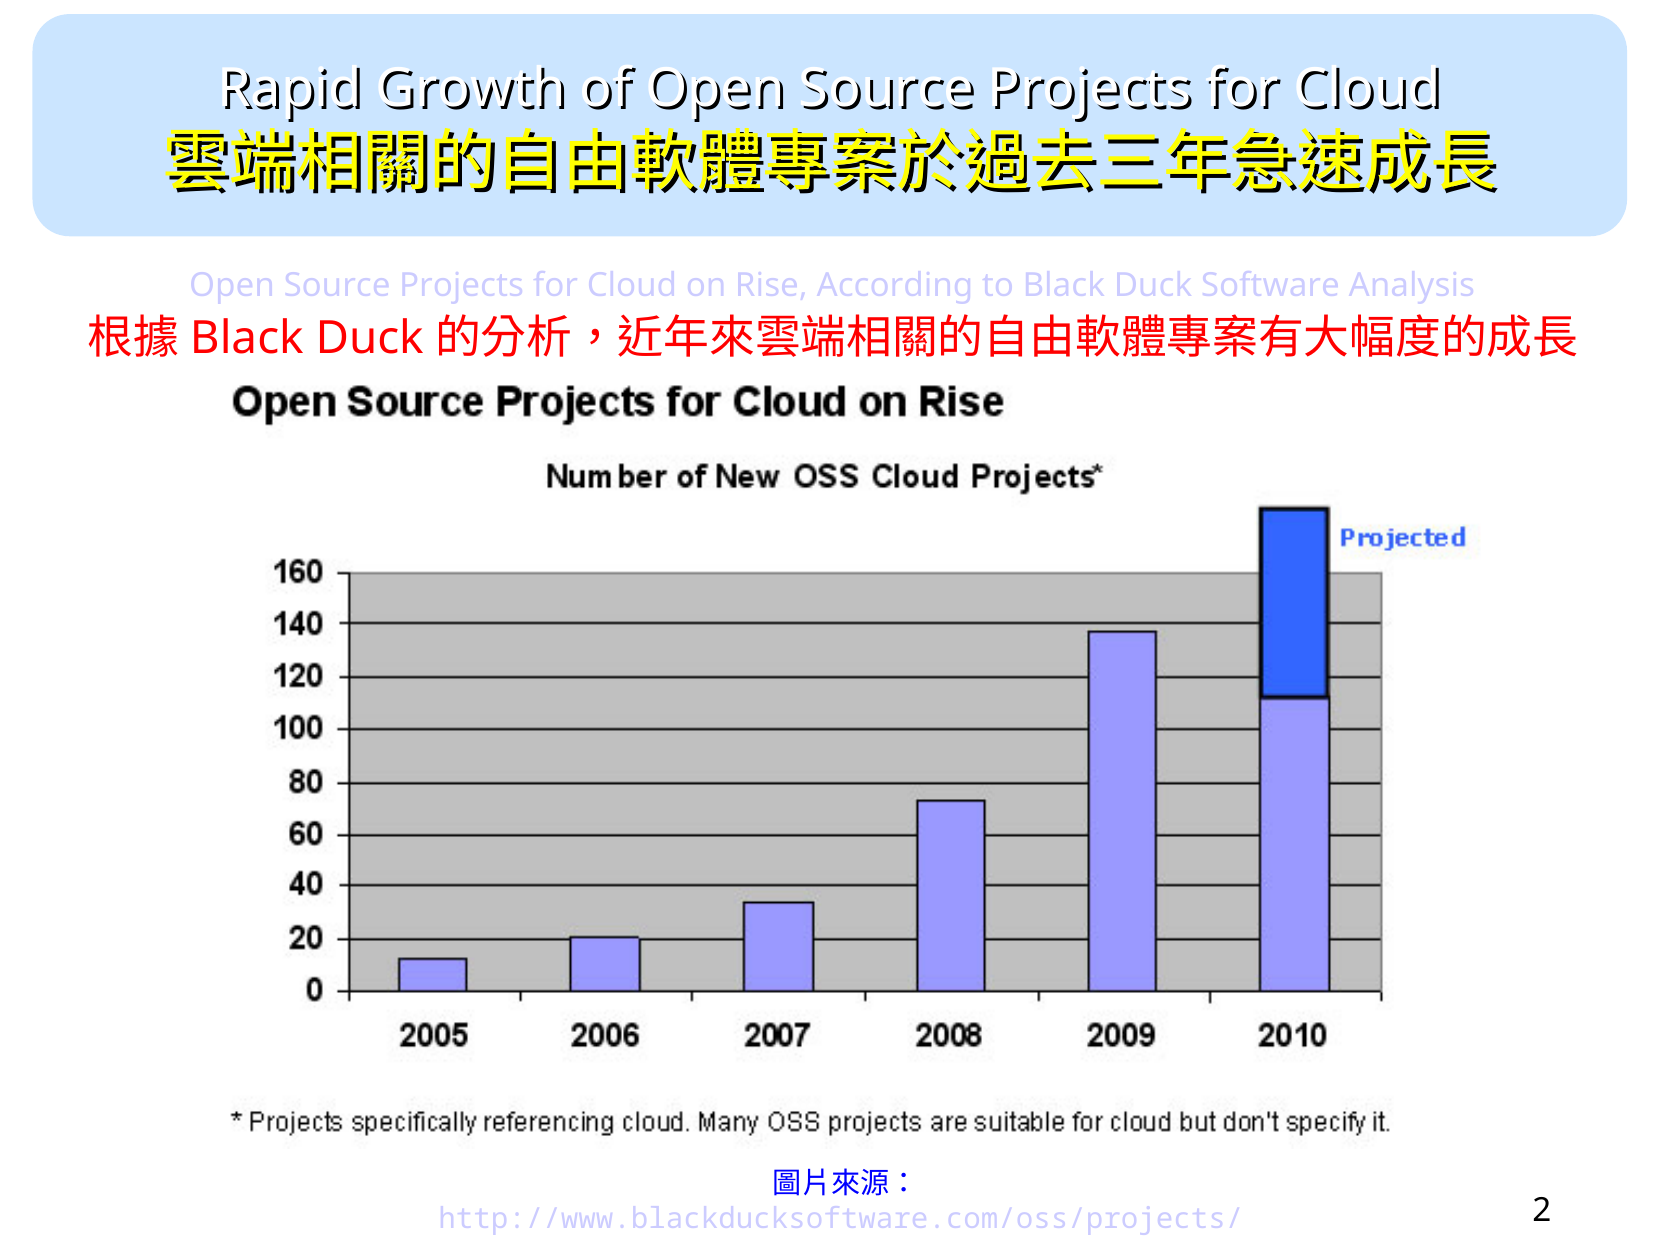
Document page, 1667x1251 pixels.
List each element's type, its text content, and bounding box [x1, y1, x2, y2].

text_box 圖片來源：http://www.blackducksoftware.com/oss/projects/ [397, 1157, 1302, 1208]
text_box Rapid Growth of Open Source Projects for Cloud 雲端相關的自由軟體專案於過去三年急速成長 [32, 14, 1628, 237]
text_box Open Source Projects for Cloud on Rise, According to Black Duck Software Analysis 根據Black Duck的分析，近年來雲端相關的自由軟體專案有大幅度的成長 [0, 255, 1667, 441]
picture [197, 441, 1498, 1149]
